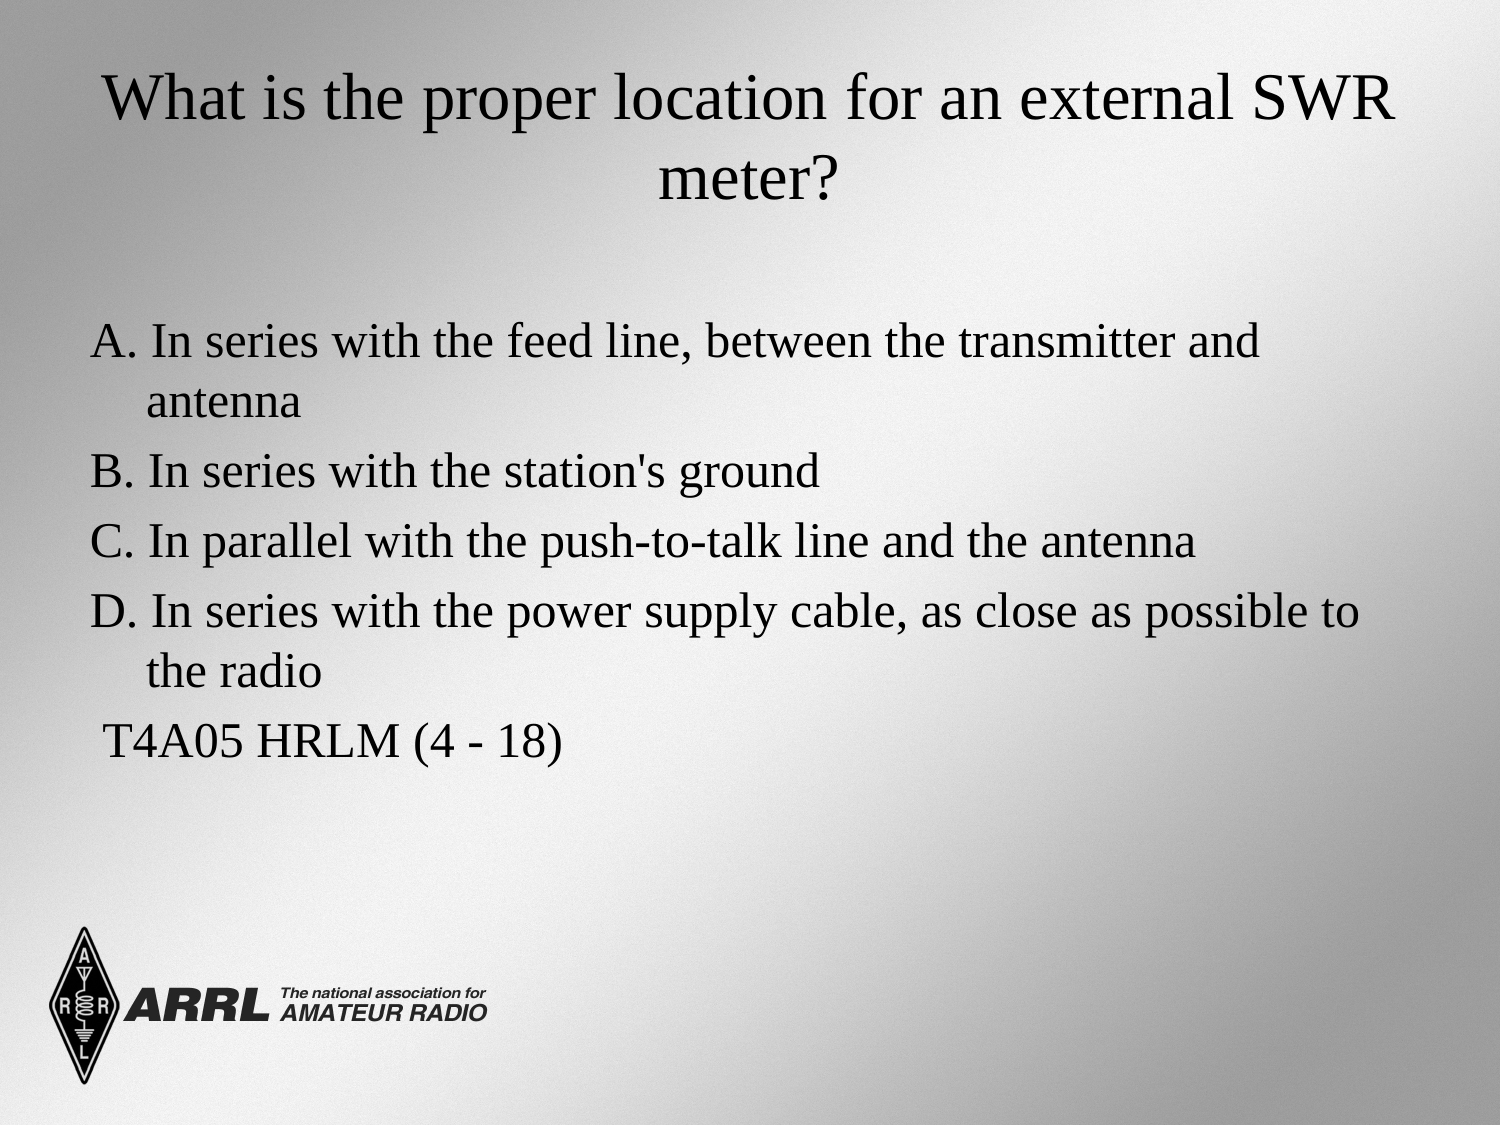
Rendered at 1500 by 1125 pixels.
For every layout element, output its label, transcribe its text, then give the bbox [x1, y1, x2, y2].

list A. In series with the feed line, between the transmitter and antenna B. In series with the station's ground C. In parallel with the push-to-talk line and the antenna D. In series with the power supply cable, as close as possible to the radio T4A05 HRLM (4 - 18) [75, 299, 1425, 1005]
picture [0, 0, 1500, 1125]
title What is the proper location for an external SWR meter? [75, 45, 1425, 233]
